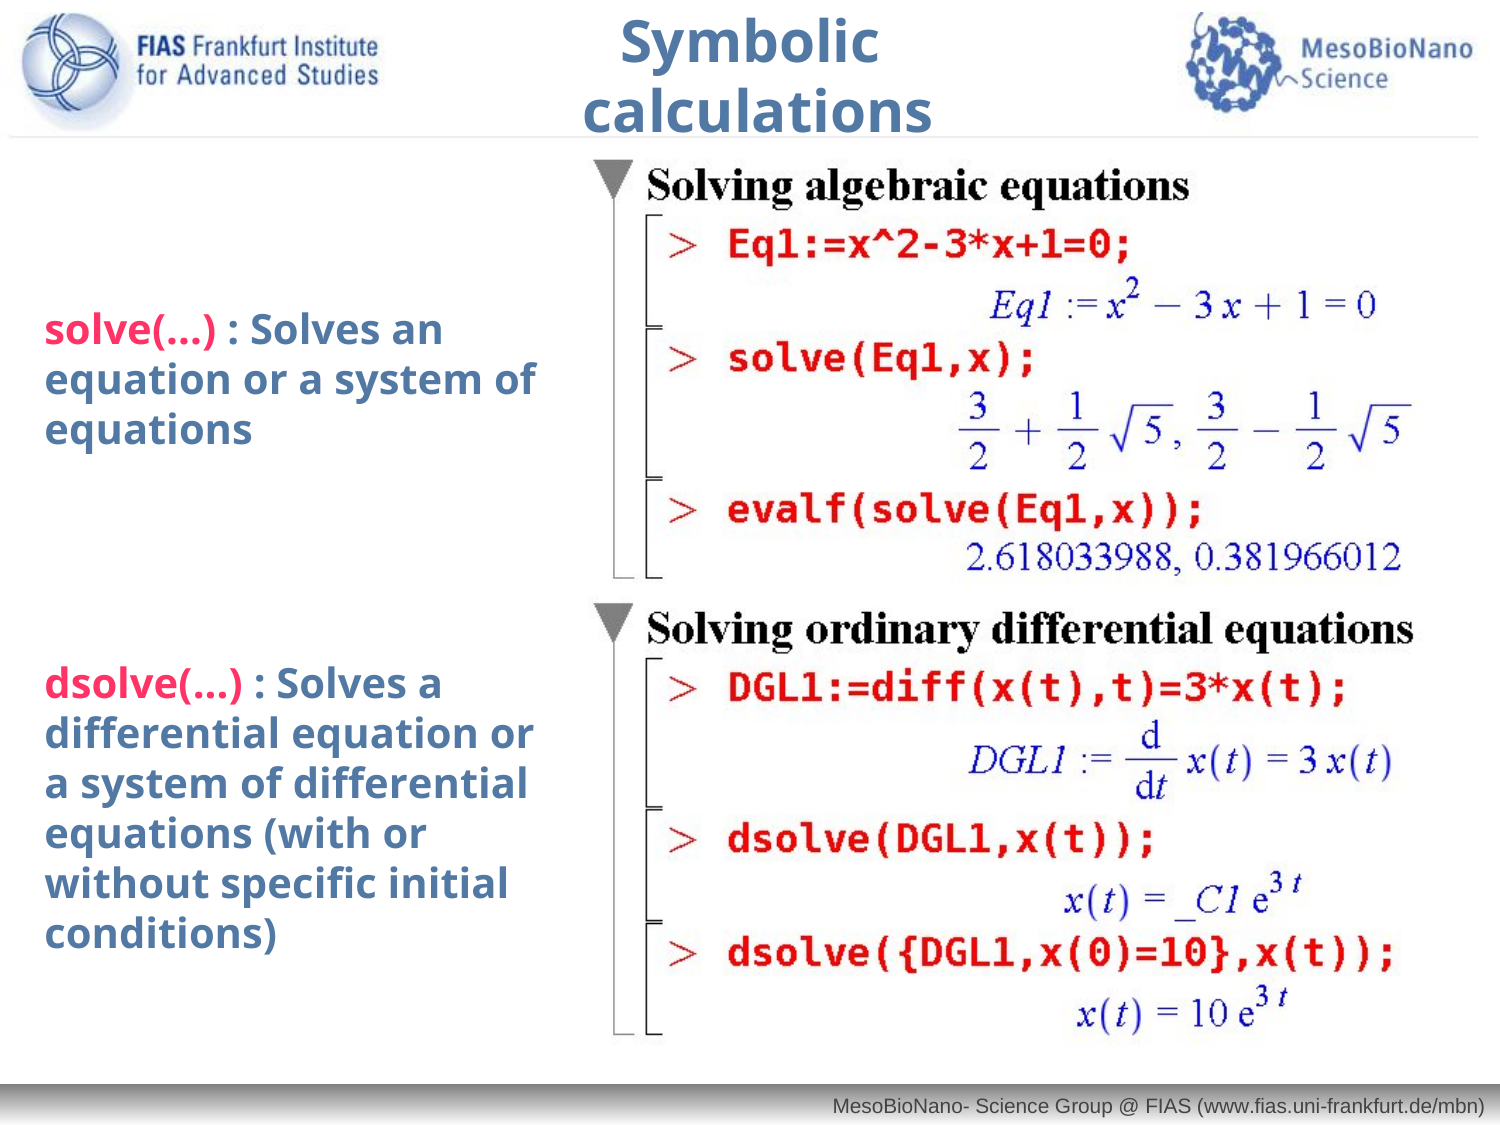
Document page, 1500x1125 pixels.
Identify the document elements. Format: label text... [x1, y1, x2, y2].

text_box solve(...) : Solves an equation or a system of equations [29, 295, 591, 621]
title Symbolic calculations [0, 0, 1499, 152]
picture [588, 147, 1447, 1054]
text_box dsolve(...) : Solves a differential equation or a system of differential equations (with or without specific initial conditions) [29, 649, 562, 1027]
